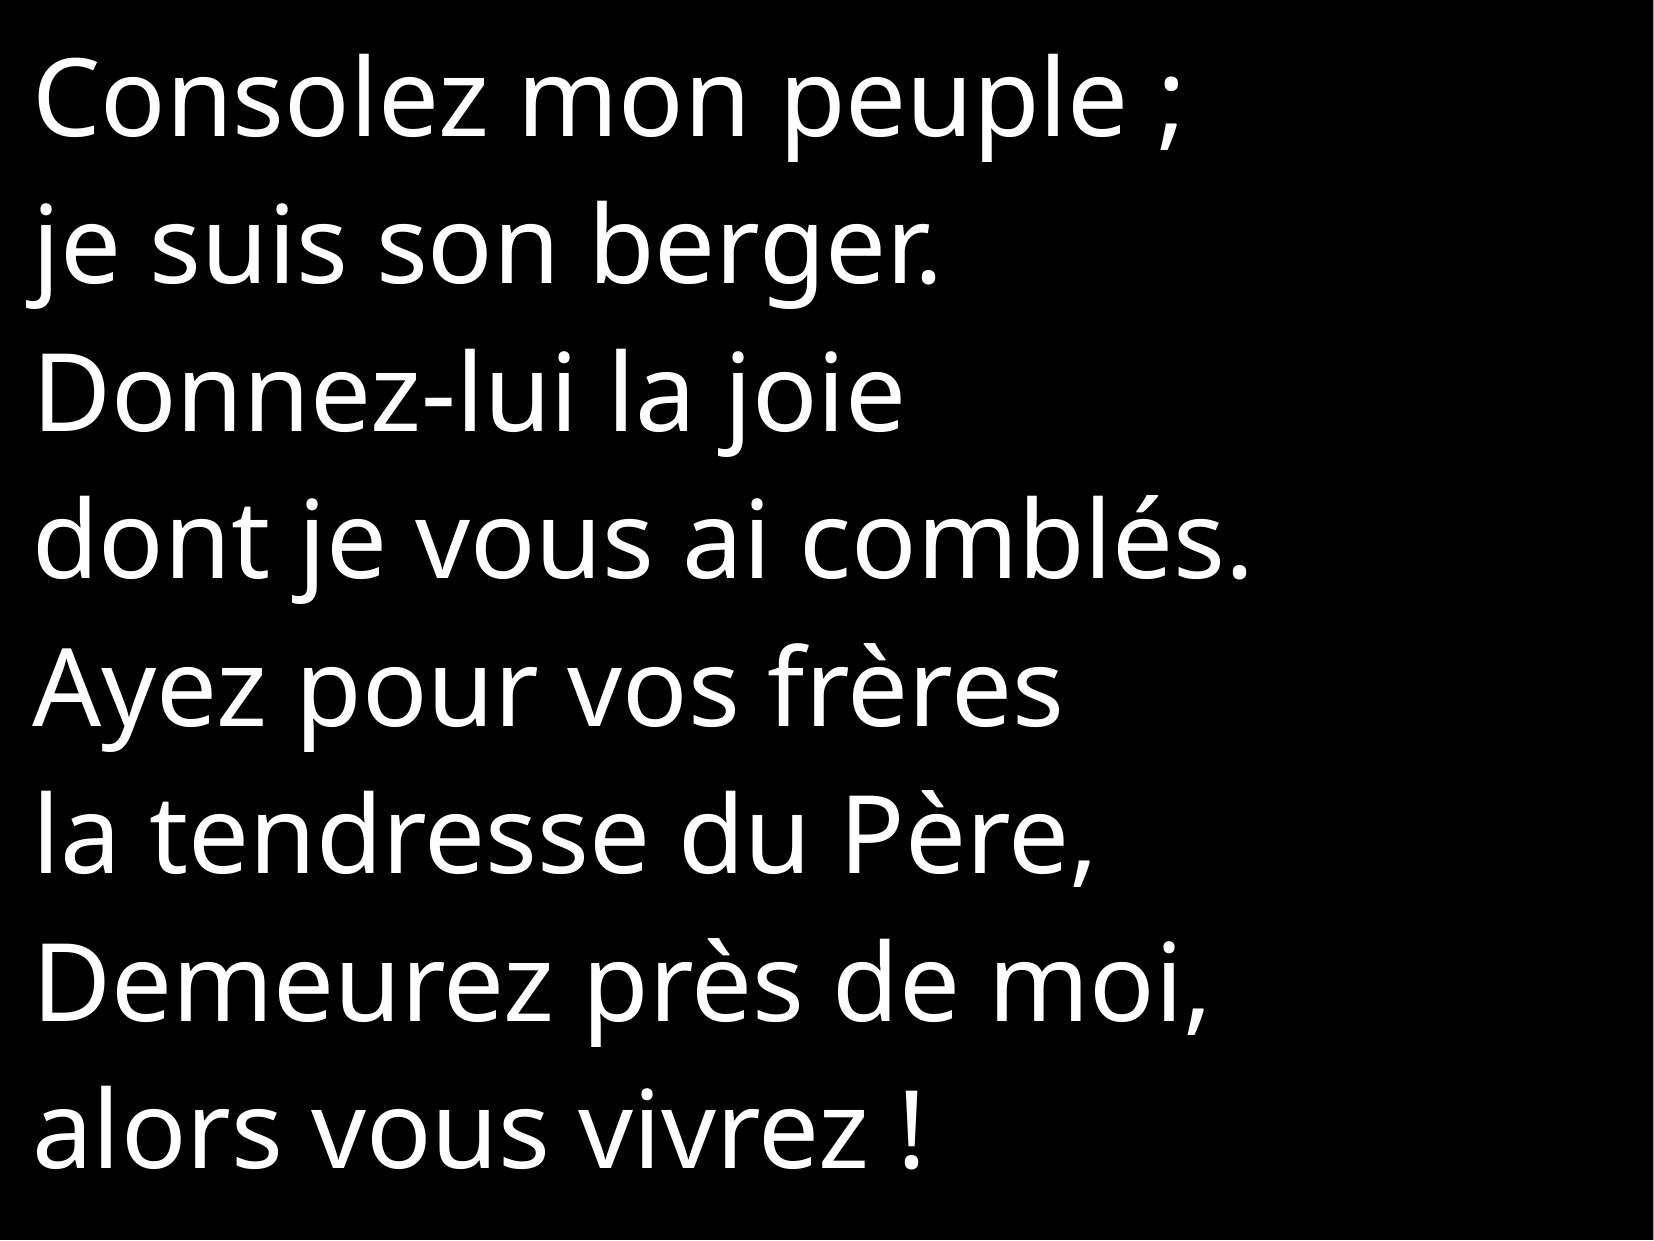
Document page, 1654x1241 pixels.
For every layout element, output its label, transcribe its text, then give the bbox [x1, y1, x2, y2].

text_box Consolez mon peuple ; je suis son berger. Donnez-lui la joie dont je vous ai comblés. Ayez pour vos frères la tendresse du Père, Demeurez près de moi, alors vous vivrez ! [17, 13, 1624, 1235]
